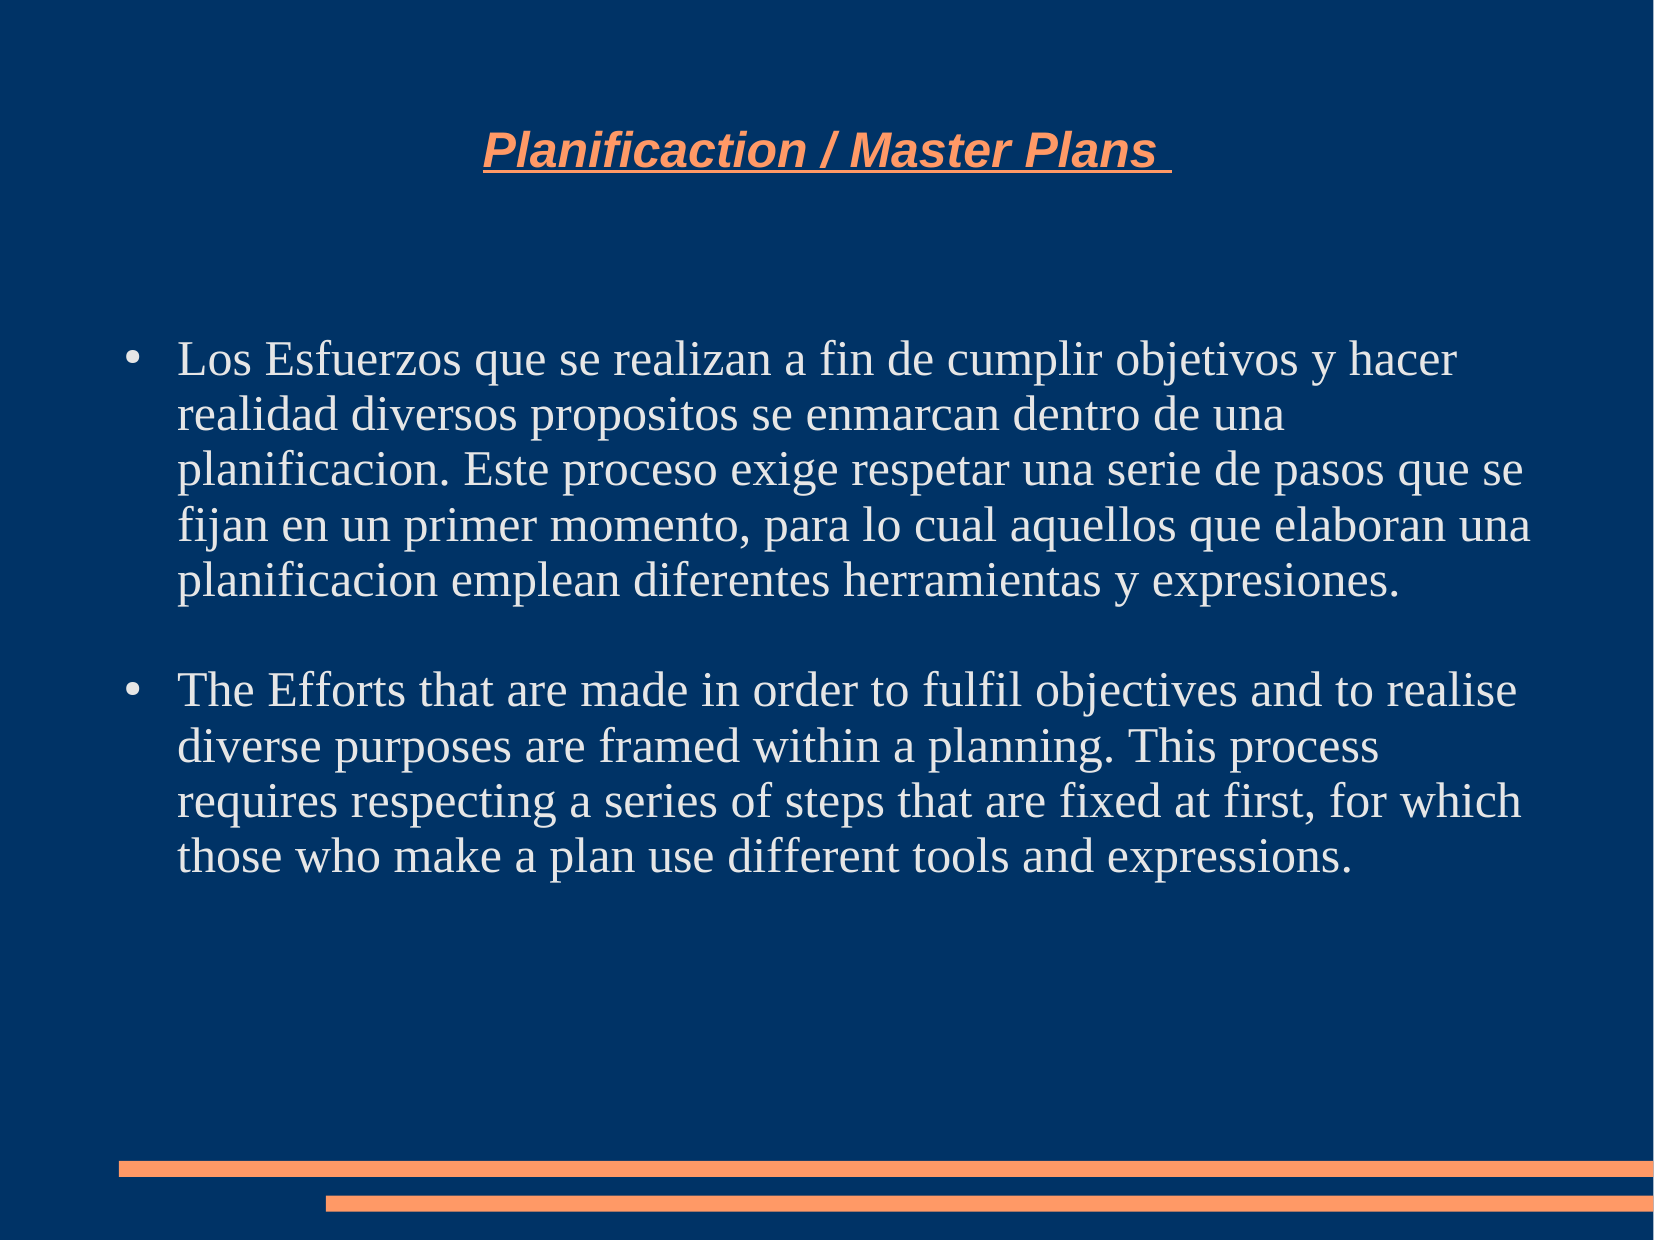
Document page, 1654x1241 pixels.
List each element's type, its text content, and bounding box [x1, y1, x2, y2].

list Los Esfuerzos que se realizan a fin de cumplir objetivos y hacer realidad diversos propositos se enmarcan dentro de una planificacion. Este proceso exige respetar una serie de pasos que se fijan en un primer momento, para lo cual aquellos que elaboran una planificacion emplean diferentes herramientas y expresiones. The Efforts that are made in order to fulfil objectives and to realise diverse purposes are framed within a planning. This process requires respecting a series of steps that are fixed at first, for which those who make a plan use different tools and expressions. [106, 330, 1546, 1141]
title Planificaction / Master Plans [121, 46, 1534, 254]
